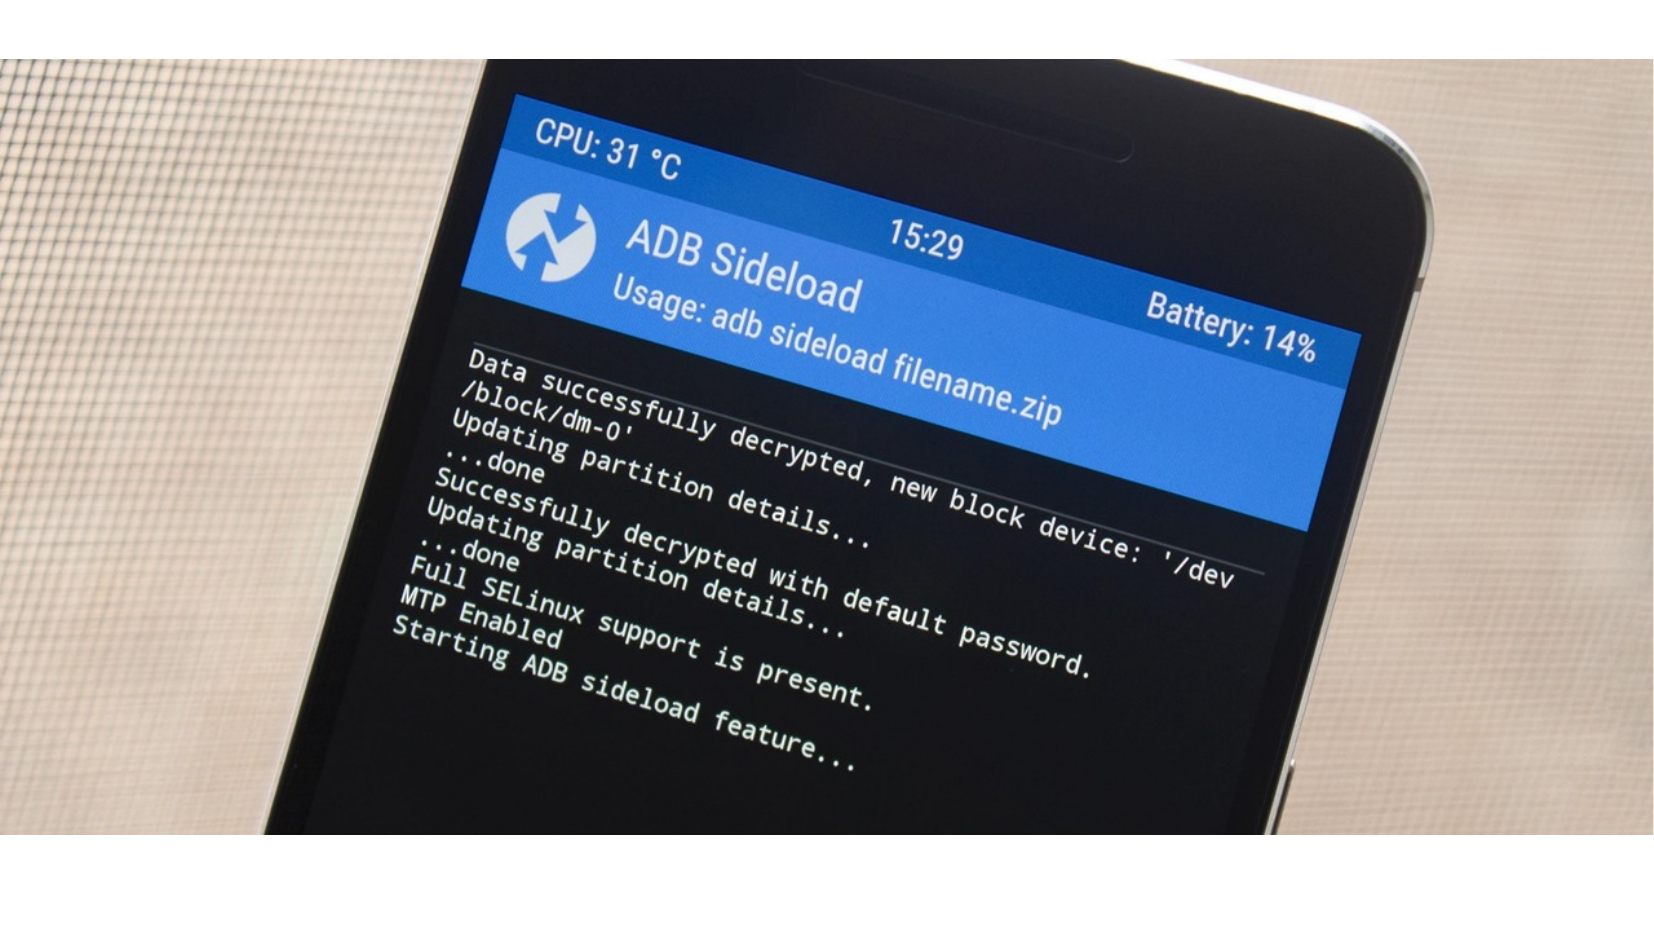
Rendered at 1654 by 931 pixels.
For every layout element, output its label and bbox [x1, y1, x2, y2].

picture [0, 59, 1654, 835]
